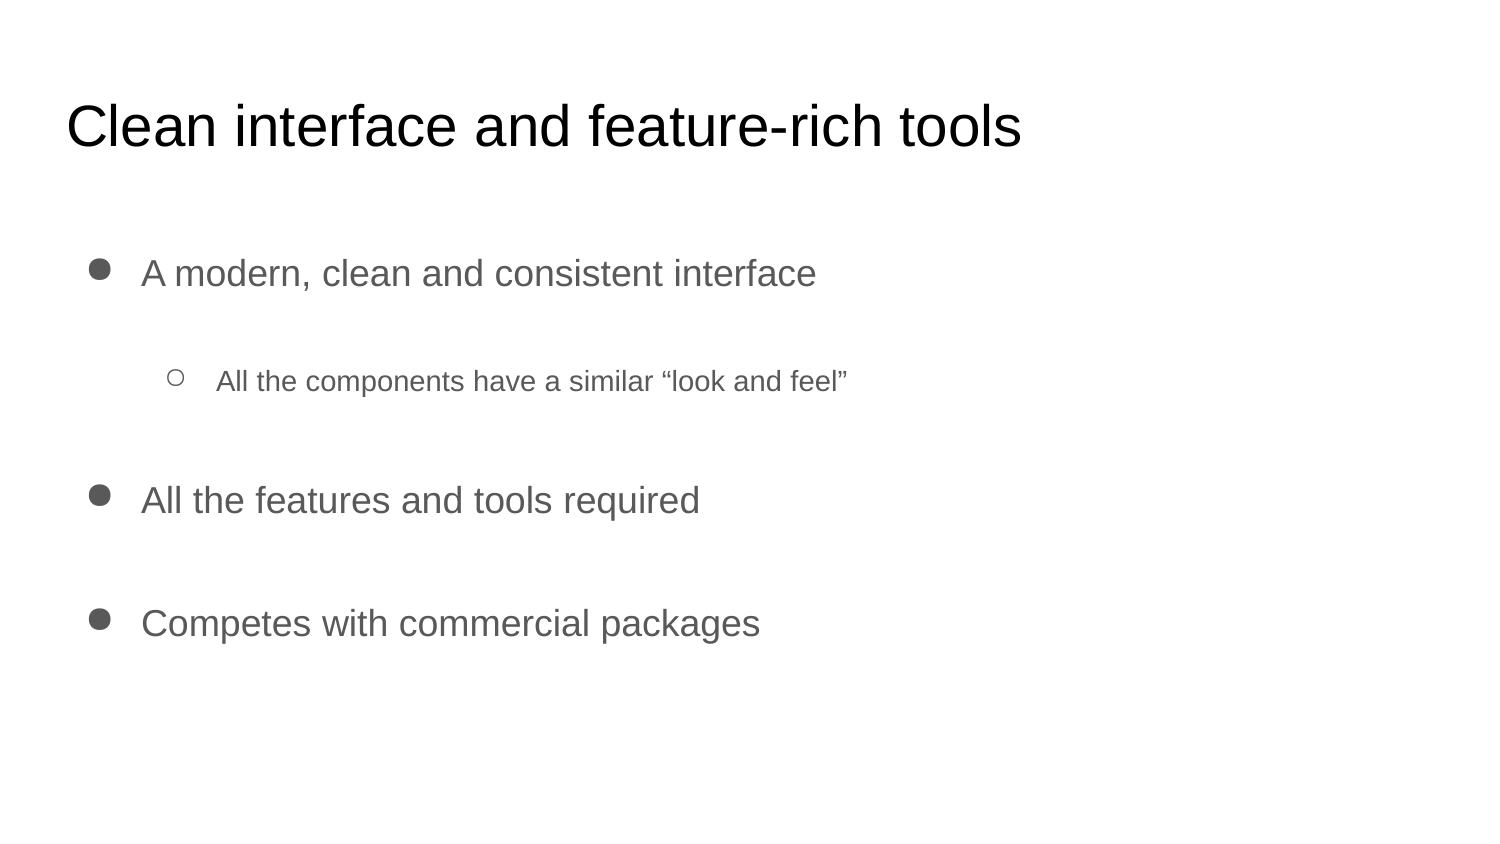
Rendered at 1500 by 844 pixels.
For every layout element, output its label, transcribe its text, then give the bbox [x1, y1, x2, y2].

list A modern, clean and consistent interface All the components have a similar “look and feel” All the features and tools required Competes with commercial packages [51, 189, 1449, 750]
title Clean interface and feature-rich tools [51, 72, 1449, 167]
